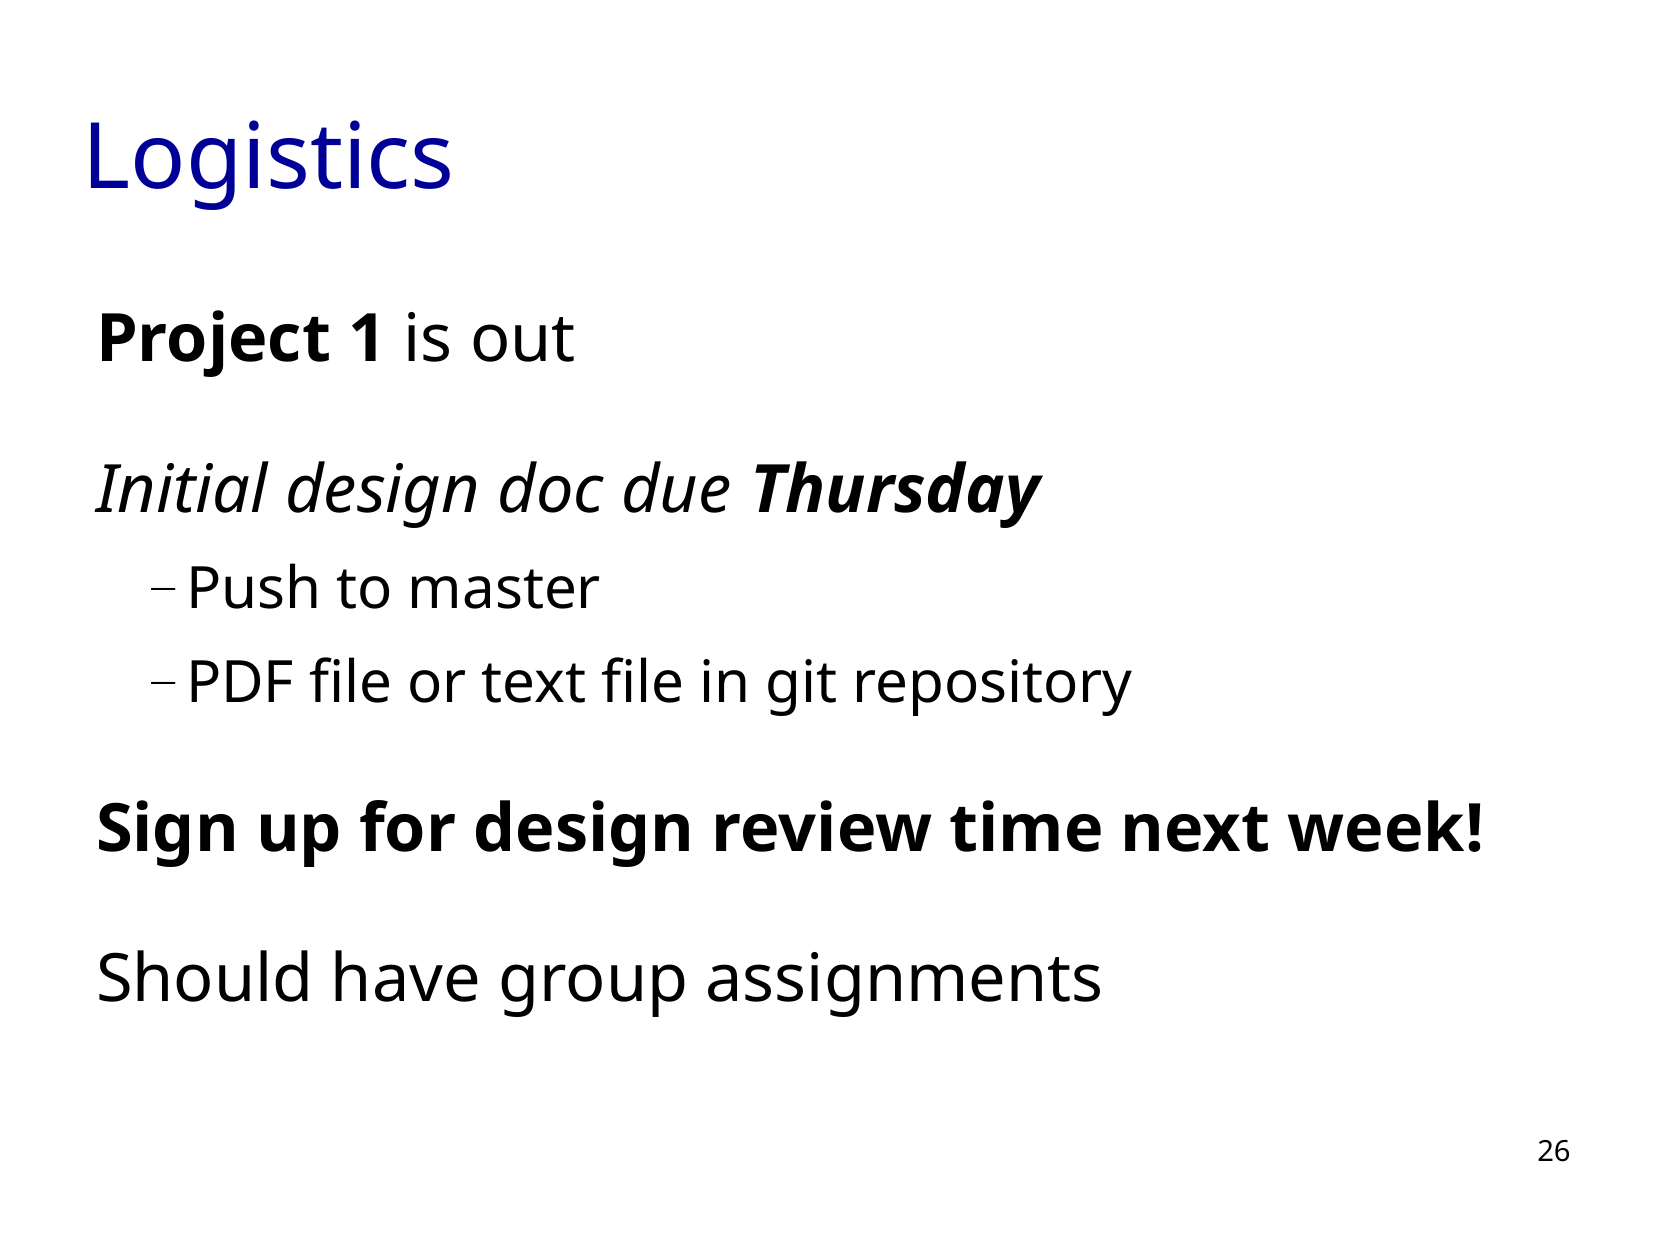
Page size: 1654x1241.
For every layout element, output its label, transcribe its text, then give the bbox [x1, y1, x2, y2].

title Logistics [82, 49, 1571, 257]
list Project 1 is out Initial design doc due Thursday Push to master PDF file or text file in git repository Sign up for design review time next week! Should have group assignments [60, 290, 1571, 1096]
